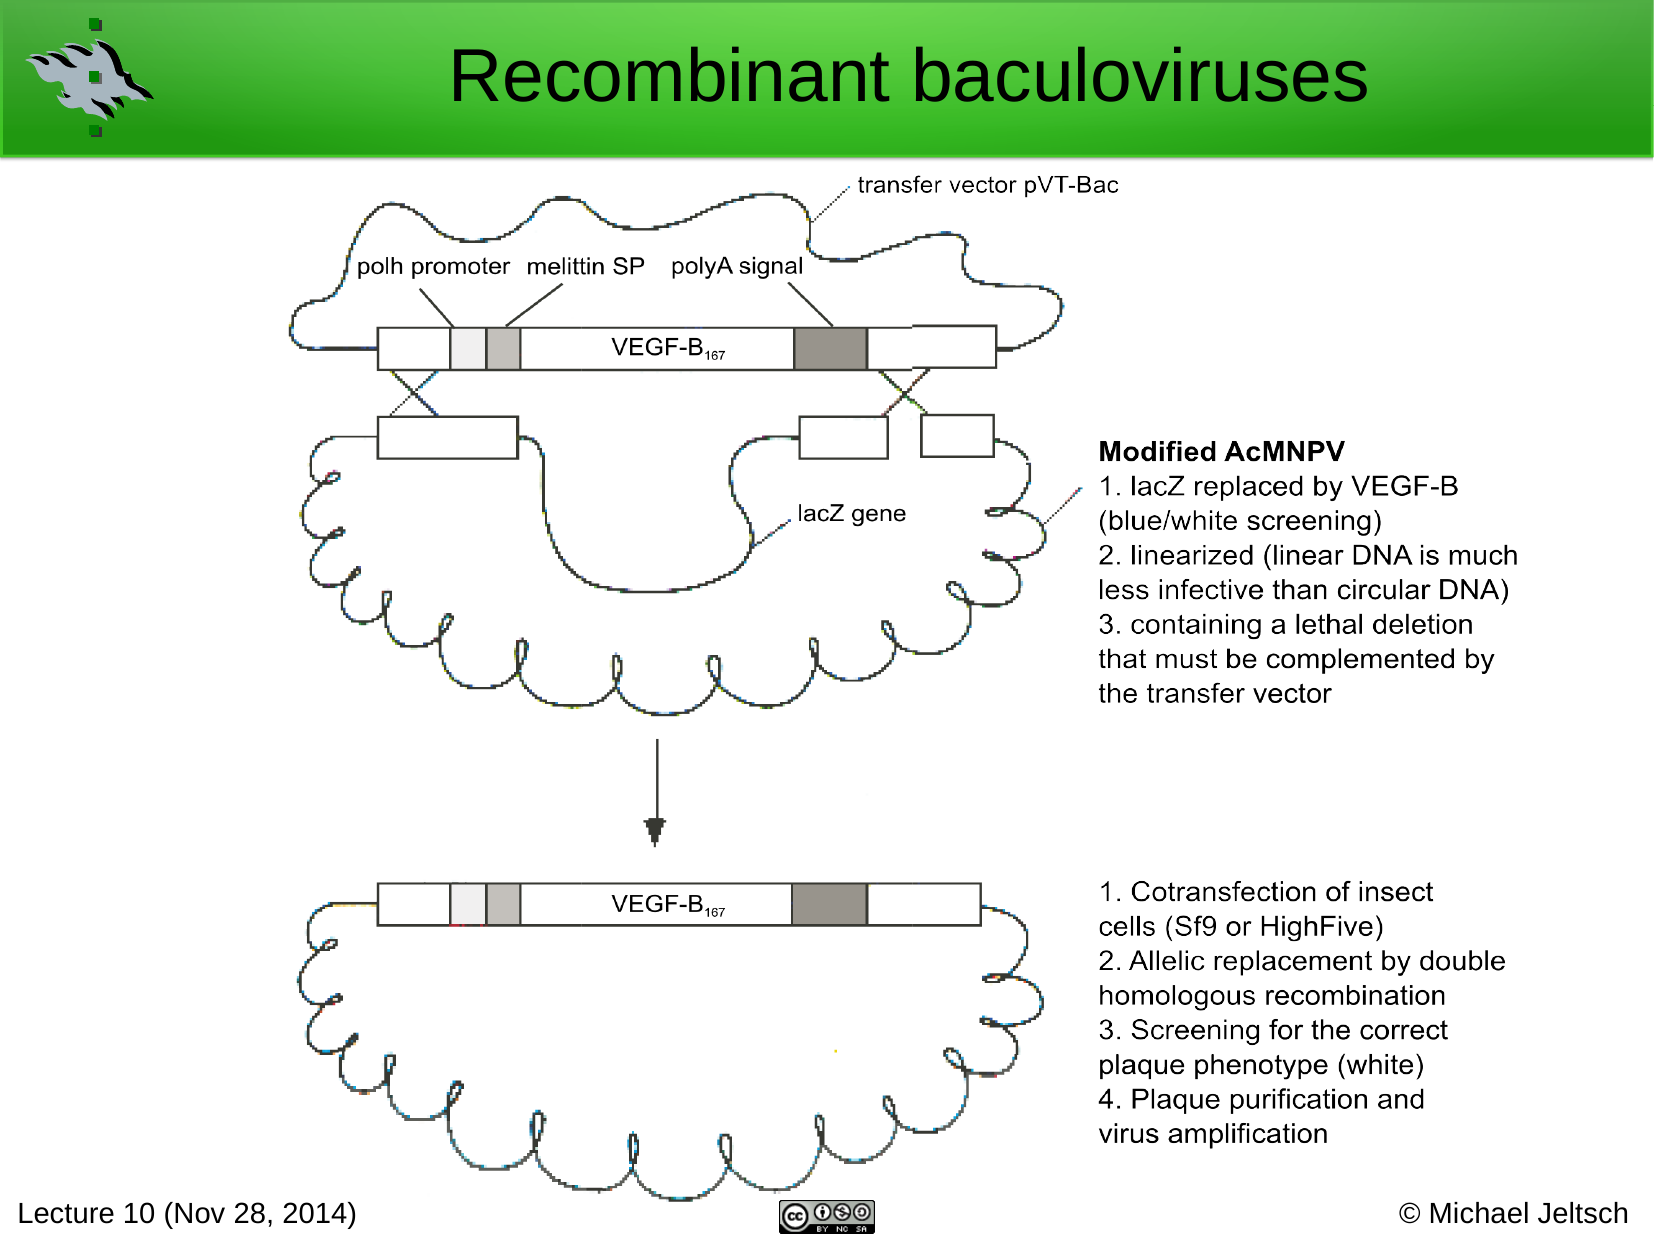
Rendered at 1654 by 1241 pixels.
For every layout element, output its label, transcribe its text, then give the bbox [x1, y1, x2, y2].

picture [288, 175, 1517, 1234]
title Recombinant baculoviruses [289, 30, 1531, 121]
